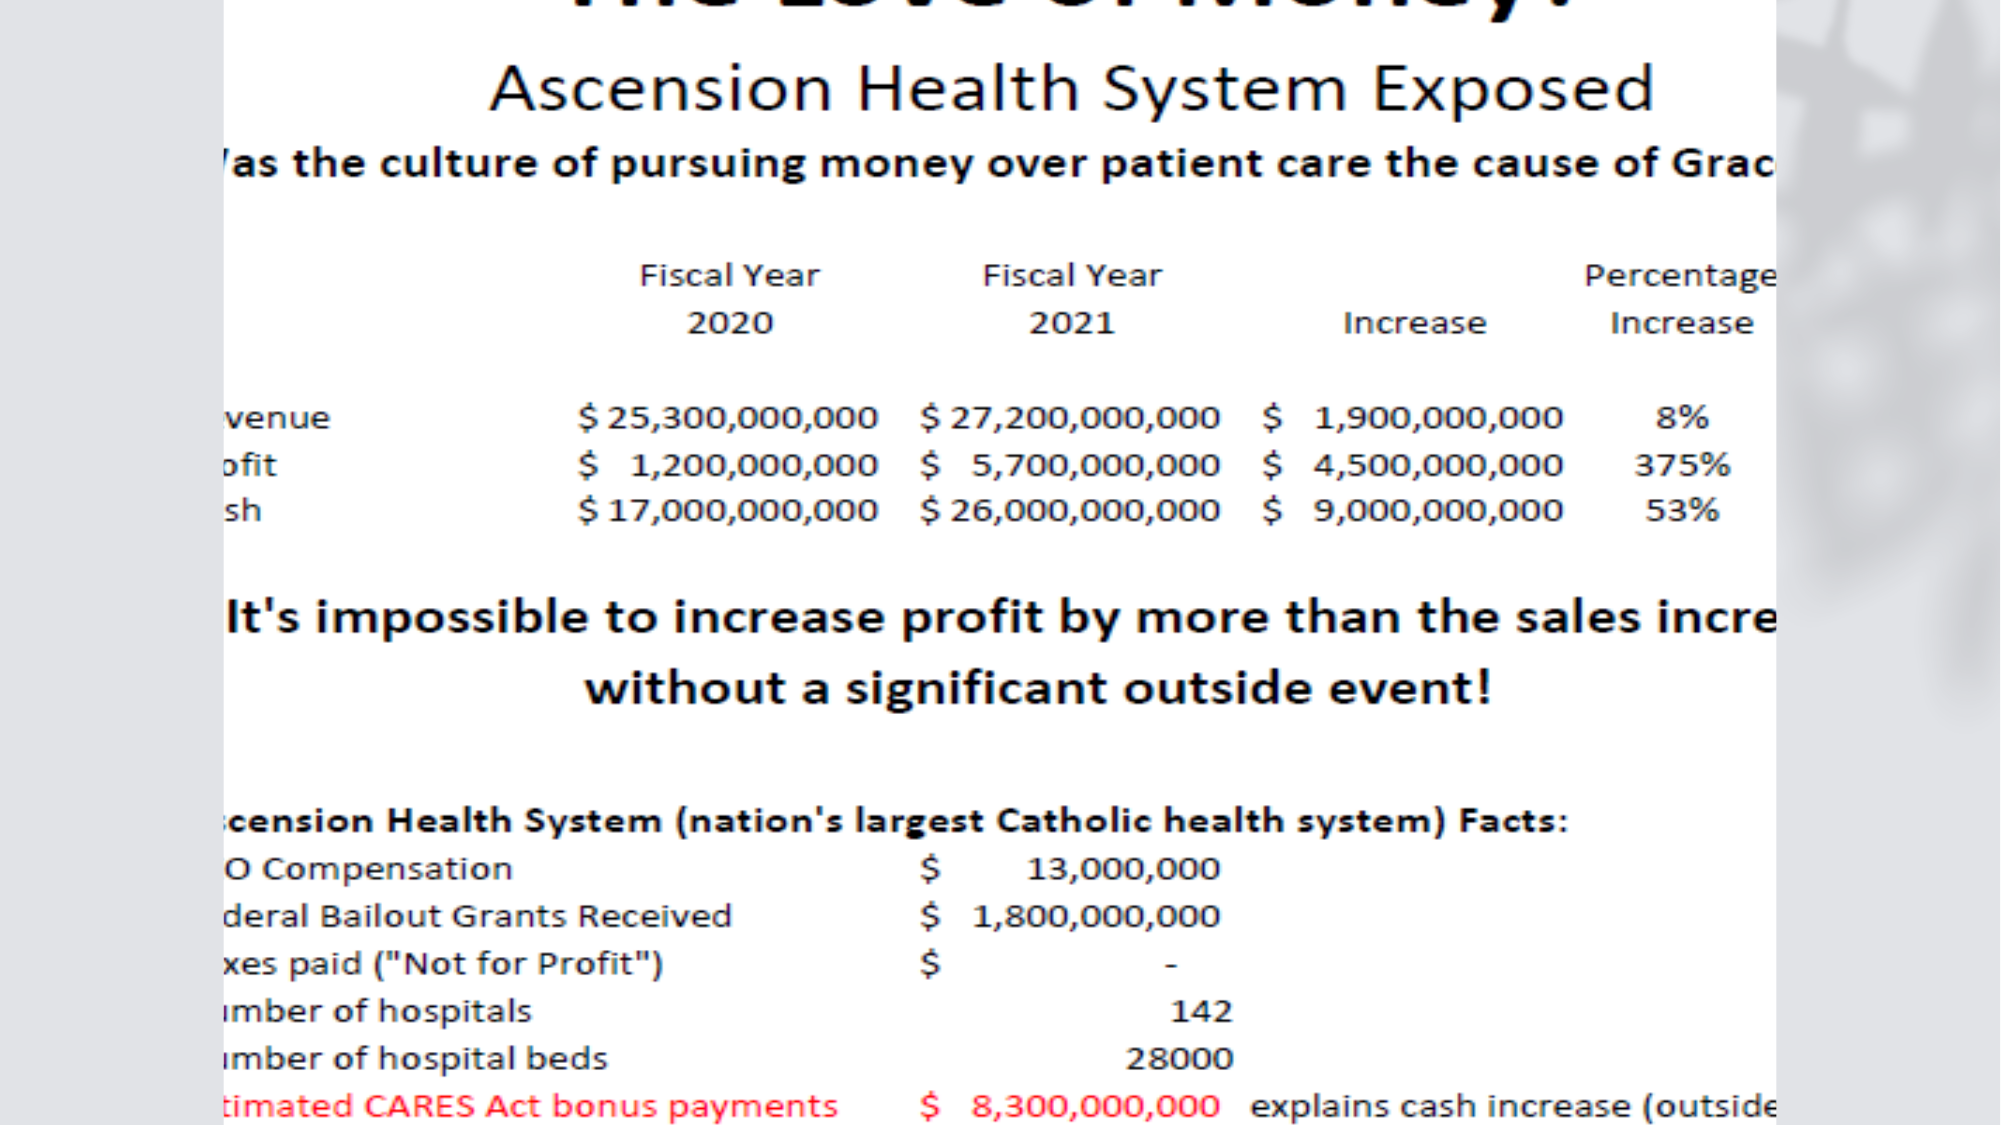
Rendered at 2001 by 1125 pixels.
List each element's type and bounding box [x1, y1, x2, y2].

picture [223, 0, 1777, 1125]
